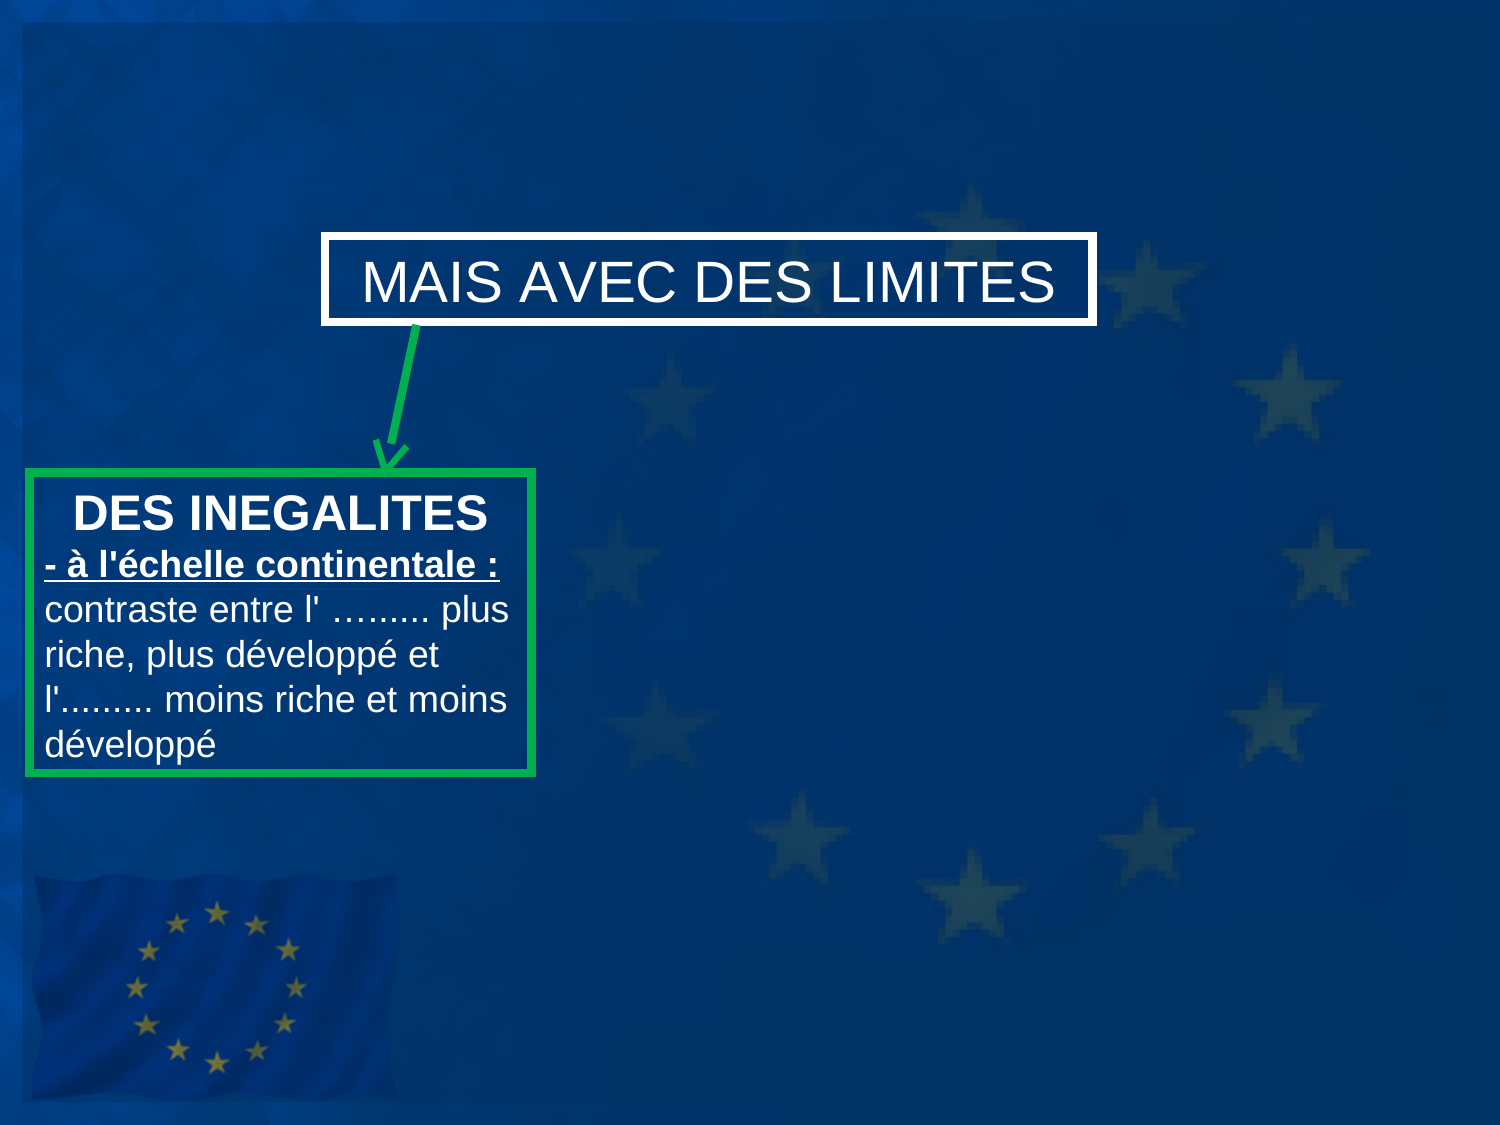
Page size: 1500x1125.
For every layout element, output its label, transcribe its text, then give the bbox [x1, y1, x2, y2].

text_box MAIS AVEC DES LIMITES [324, 236, 1093, 322]
picture [0, 0, 1500, 1125]
text_box DES INEGALITES - à l'échelle continentale : contraste entre l' …...... plus riche, plus développé et l'......... moins riche et moins développé [29, 472, 532, 773]
